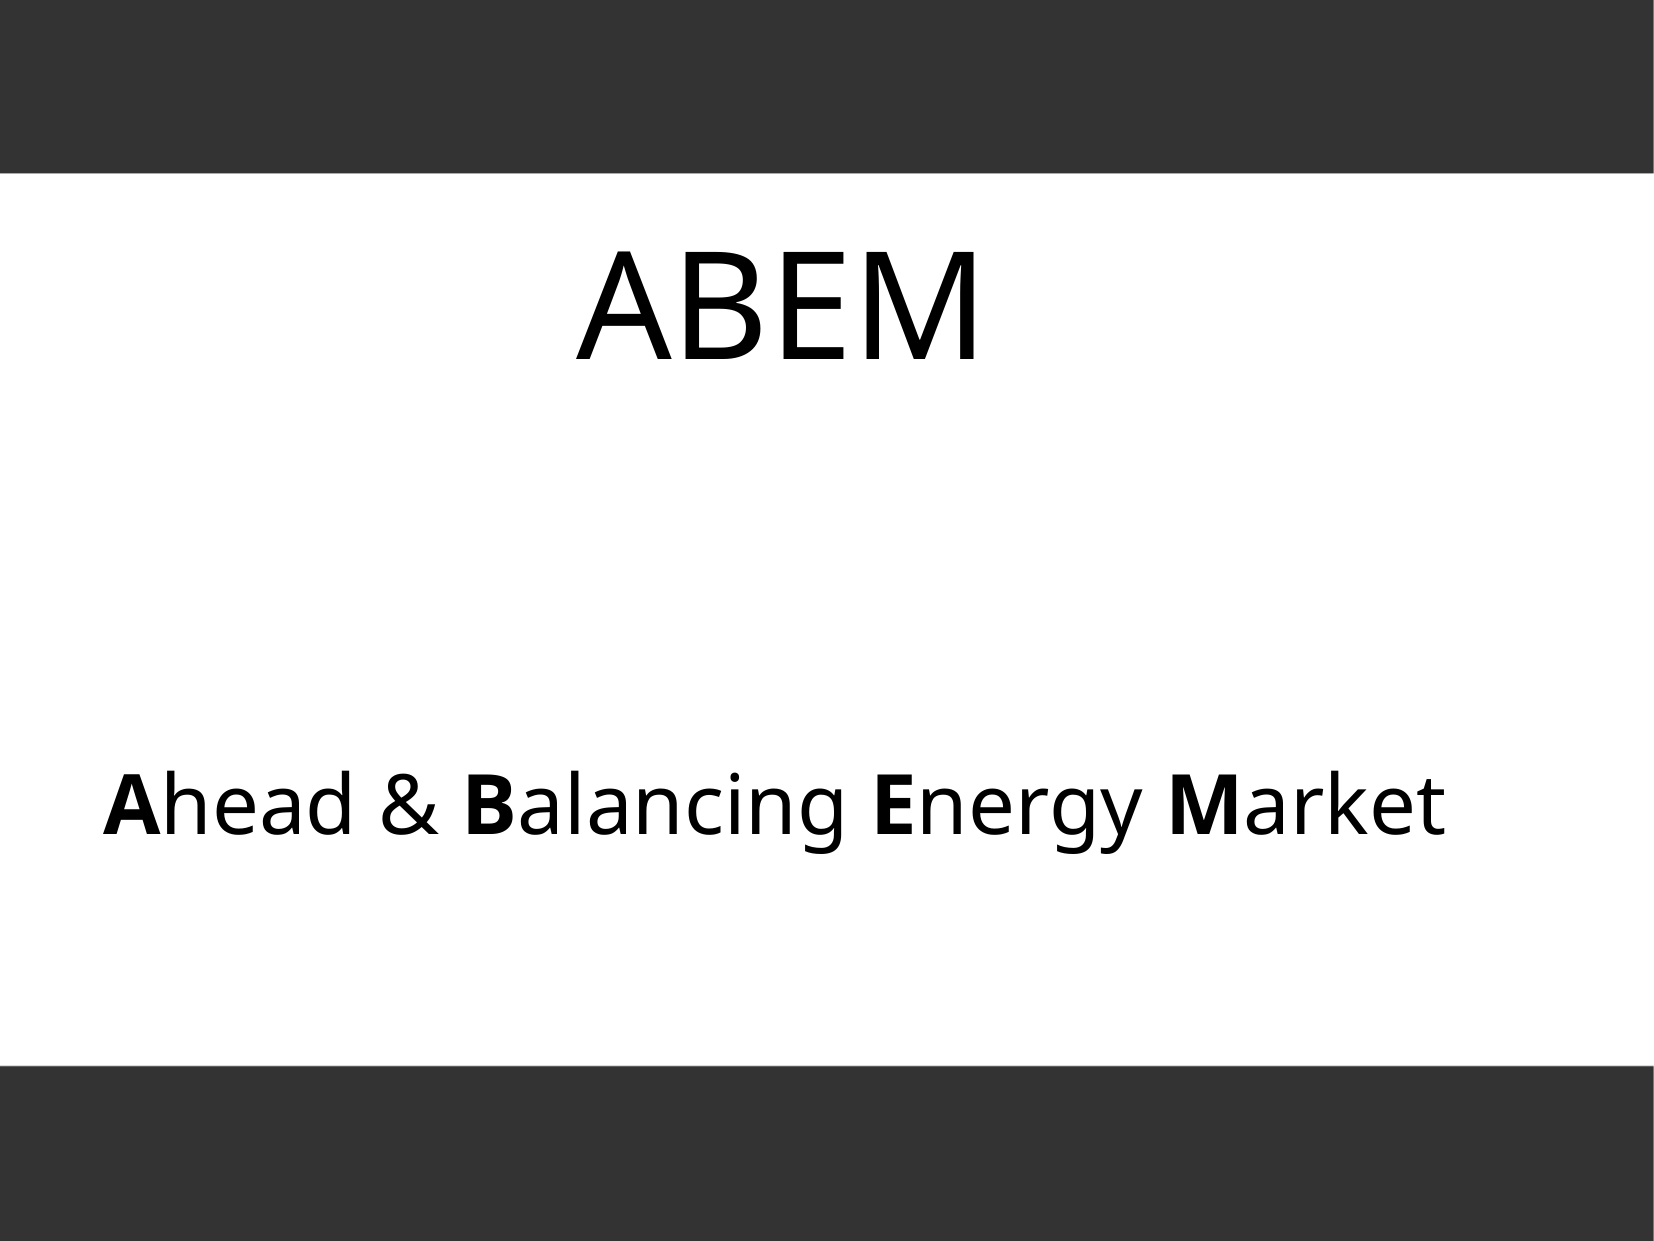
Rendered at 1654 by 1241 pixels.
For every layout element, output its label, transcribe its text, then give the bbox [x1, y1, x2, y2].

picture [0, 0, 1654, 1241]
title ABEM [413, 159, 1152, 443]
text_box Ahead & Balancing Energy Market [88, 738, 1565, 975]
